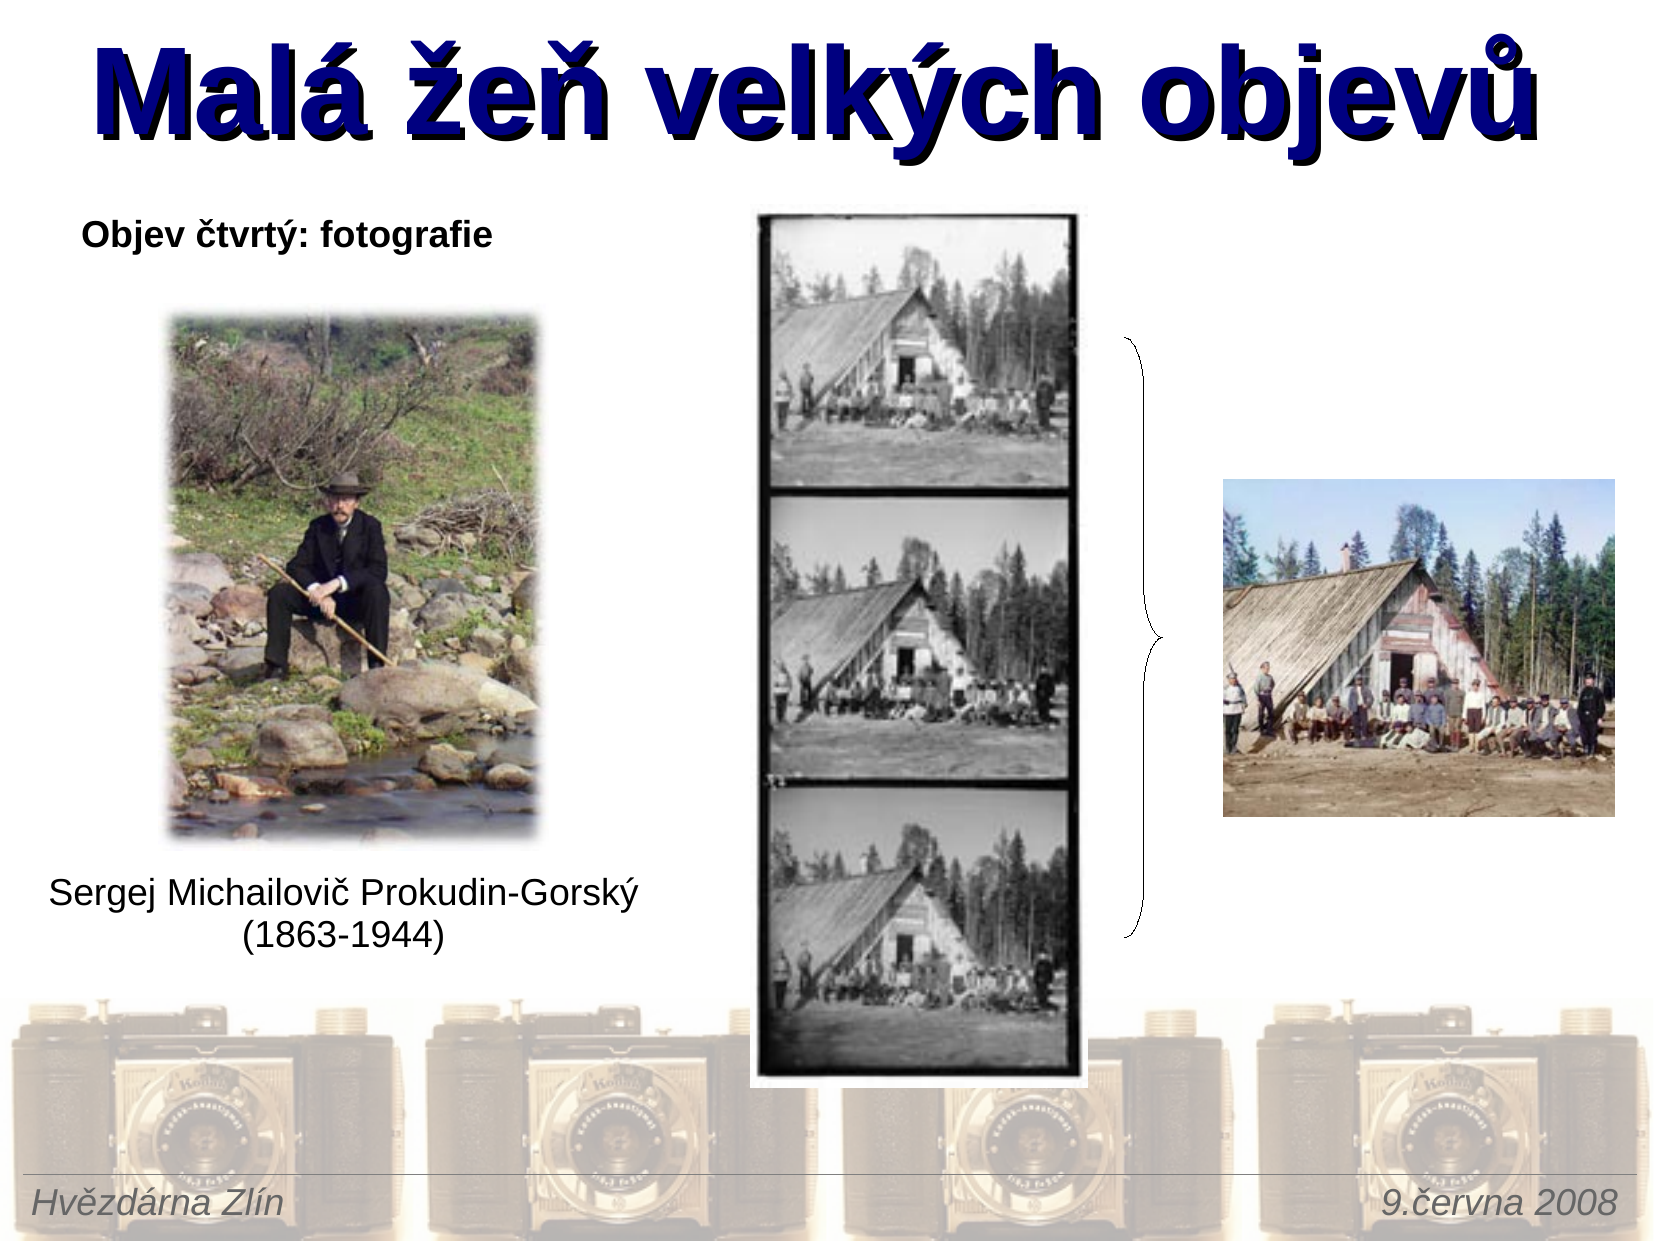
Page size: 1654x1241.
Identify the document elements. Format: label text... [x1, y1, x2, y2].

text_box Malá žeň velkých objevů [75, 13, 1558, 169]
picture [0, 204, 1654, 1241]
picture [1223, 479, 1615, 817]
picture [158, 303, 549, 851]
text_box Objev čtvrtý: fotografie [66, 205, 510, 263]
text_box Sergej Michailovič Prokudin-Gorský (1863-1944) [33, 864, 656, 964]
text_box Hvězdárna Zlín 9.června 2008 [16, 1174, 1633, 1232]
